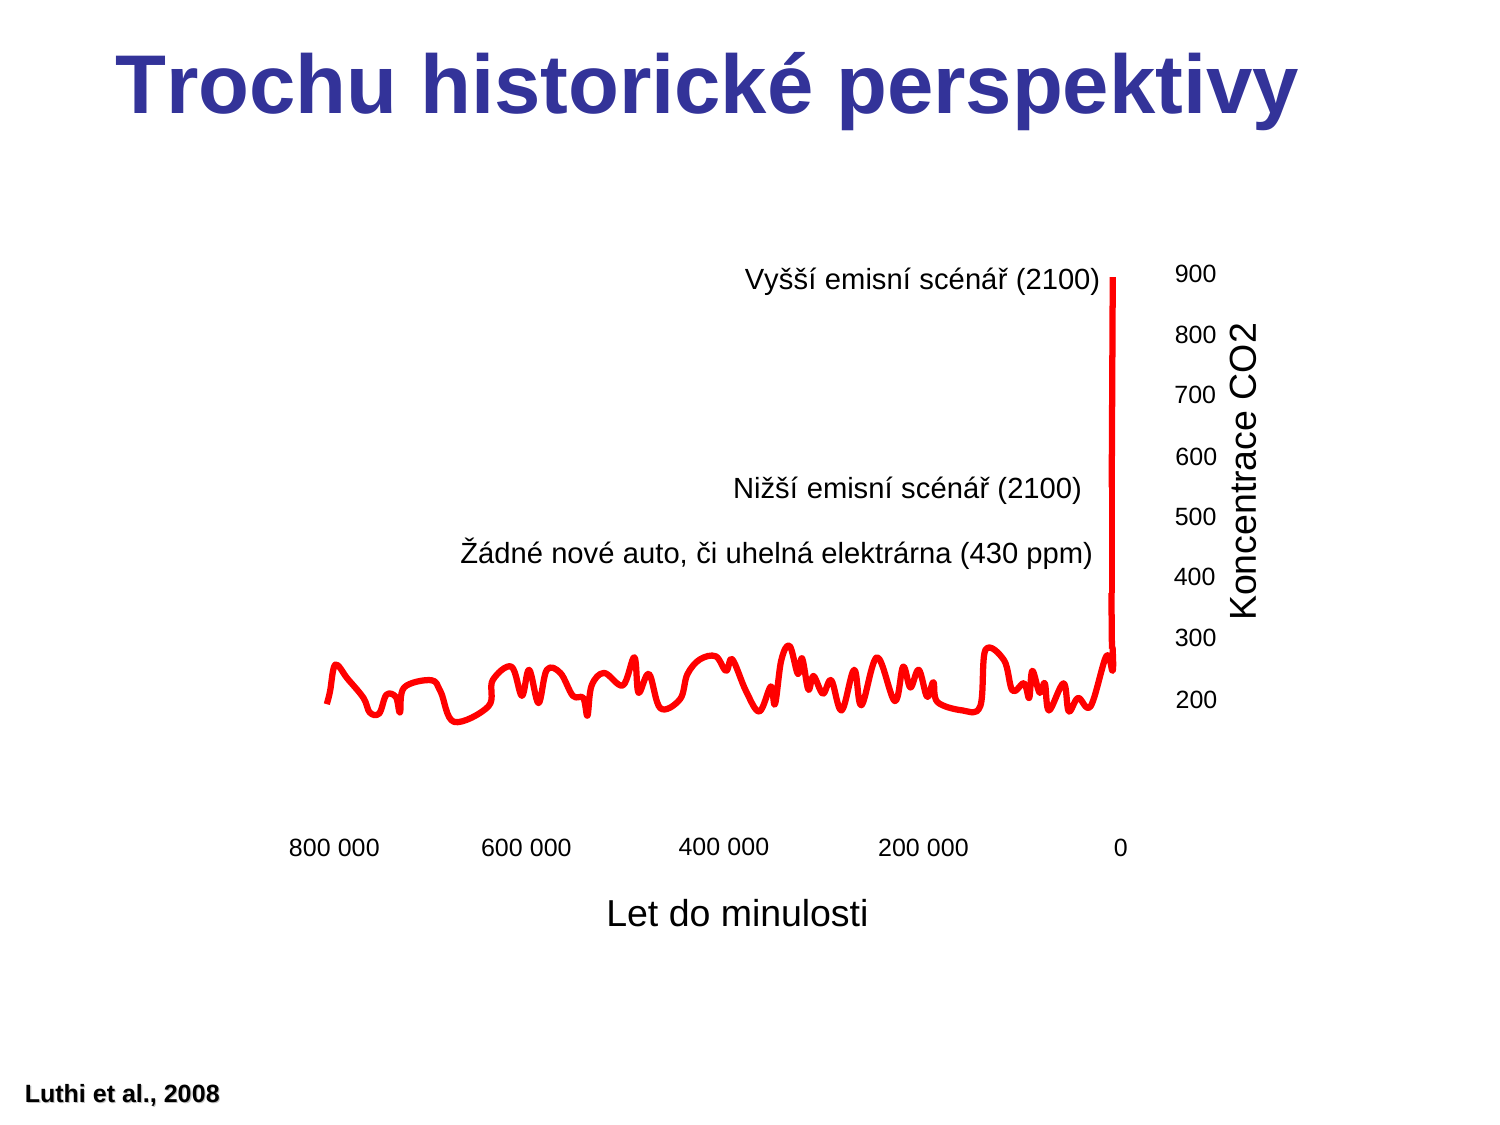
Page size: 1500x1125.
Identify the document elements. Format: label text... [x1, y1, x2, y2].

text_box 600 000 [457, 823, 588, 869]
text_box 0 [1090, 823, 1143, 869]
text_box 900 [1151, 250, 1232, 296]
text_box 400 [1150, 552, 1210, 599]
text_box 500 [1205, 509, 1210, 523]
text_box Žádné nové auto, či uhelná elektrárna (430 ppm) [435, 527, 1109, 578]
text_box 800 000 [265, 823, 395, 870]
text_box 600 [1151, 432, 1210, 478]
text_box Let do minulosti [578, 881, 884, 942]
text_box 400 [1204, 569, 1210, 583]
text_box 800 [1205, 327, 1210, 341]
text_box 700 [1150, 371, 1210, 417]
text_box 500 [1151, 492, 1210, 539]
text_box Nižší emisní scénář (2100) [708, 461, 1097, 513]
text_box Luthi et al., 2008 [1, 1070, 243, 1116]
text_box 200 000 [854, 823, 985, 869]
text_box 700 [1205, 387, 1210, 401]
text_box Vyšší emisní scénář (2100) [719, 252, 1116, 303]
text_box Koncentrace CO2 [1210, 308, 1272, 649]
text_box 300 [1205, 630, 1210, 644]
text_box 200 [1152, 675, 1233, 721]
text_box Trochu historické perspektivy [101, 22, 1315, 138]
text_box 300 [1151, 614, 1232, 660]
text_box 800 [1151, 311, 1210, 357]
text_box 400 000 [655, 822, 785, 868]
